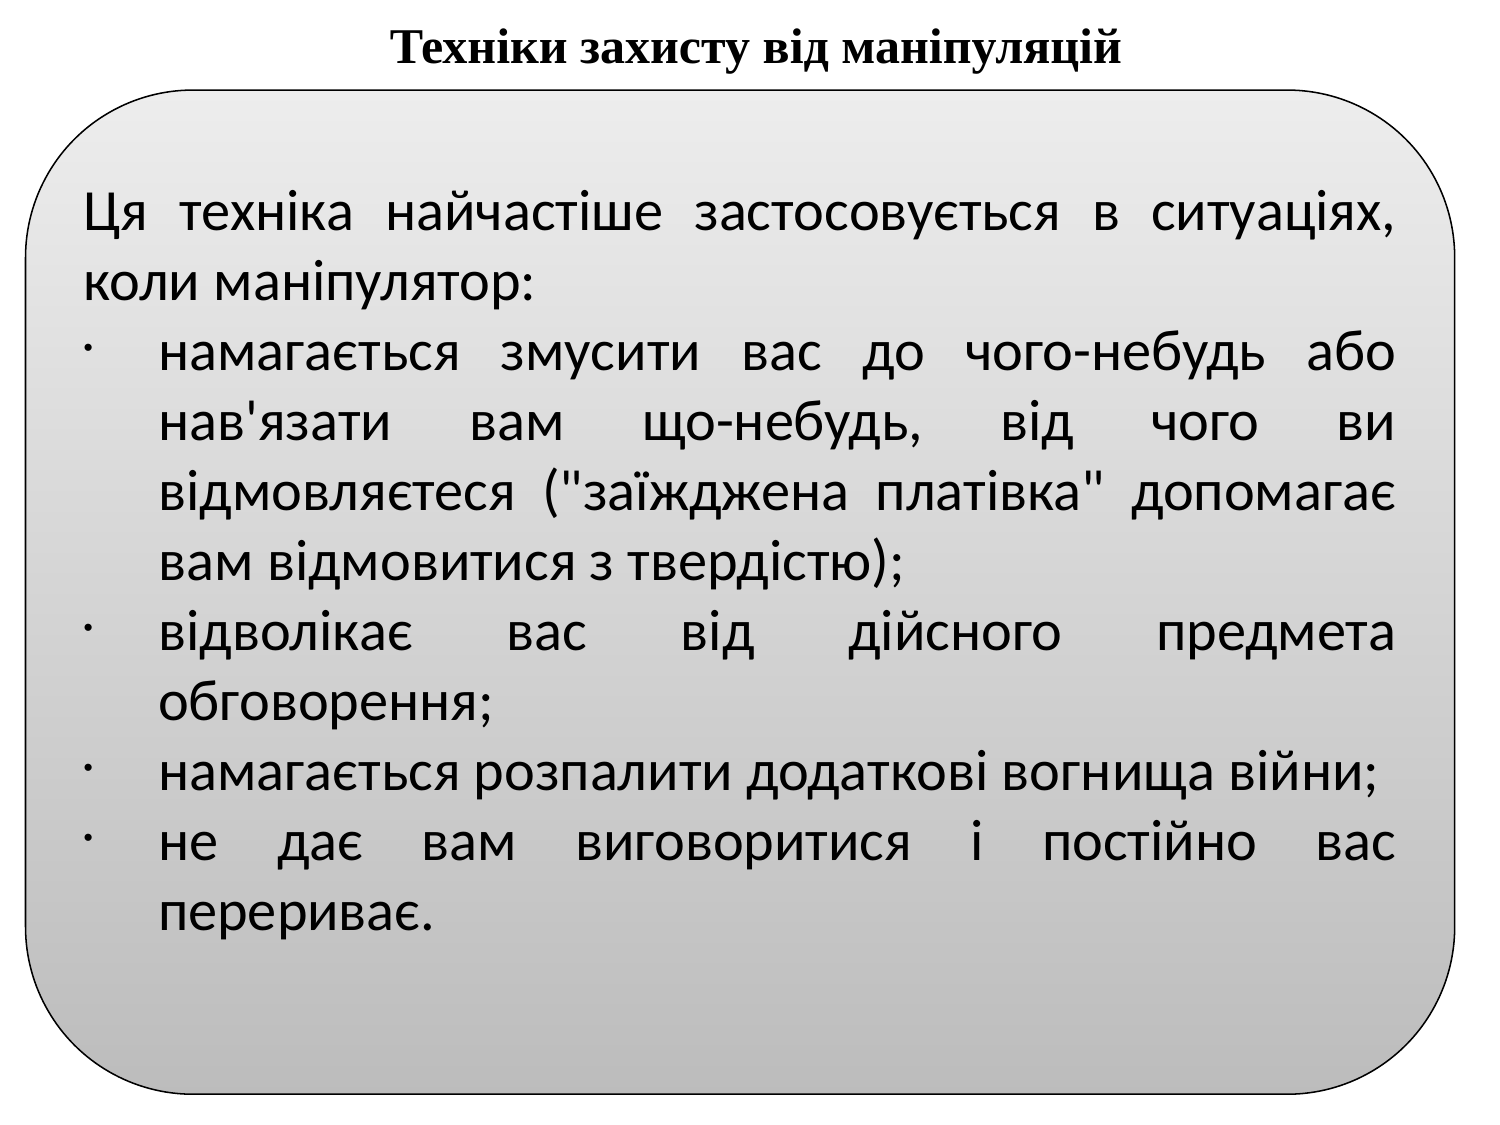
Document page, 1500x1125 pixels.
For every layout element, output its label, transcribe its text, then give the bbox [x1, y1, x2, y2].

text_box Ця техніка найчастіше застосовується в ситуаціях, коли маніпулятор: намагається змусити вас до чого-небудь або нав'язати вам що-небудь, від чого ви відмовляєтеся ("заїжджена платівка" допомагає вам відмовитися з твердістю); відволікає вас від дійсного предмета обговорення; намагається розпалити додаткові вогнища війни; не дає вам виговоритися і постійно вас перериває. [25, 187, 1455, 1095]
title Техніки захисту від маніпуляцій [41, 6, 1471, 209]
